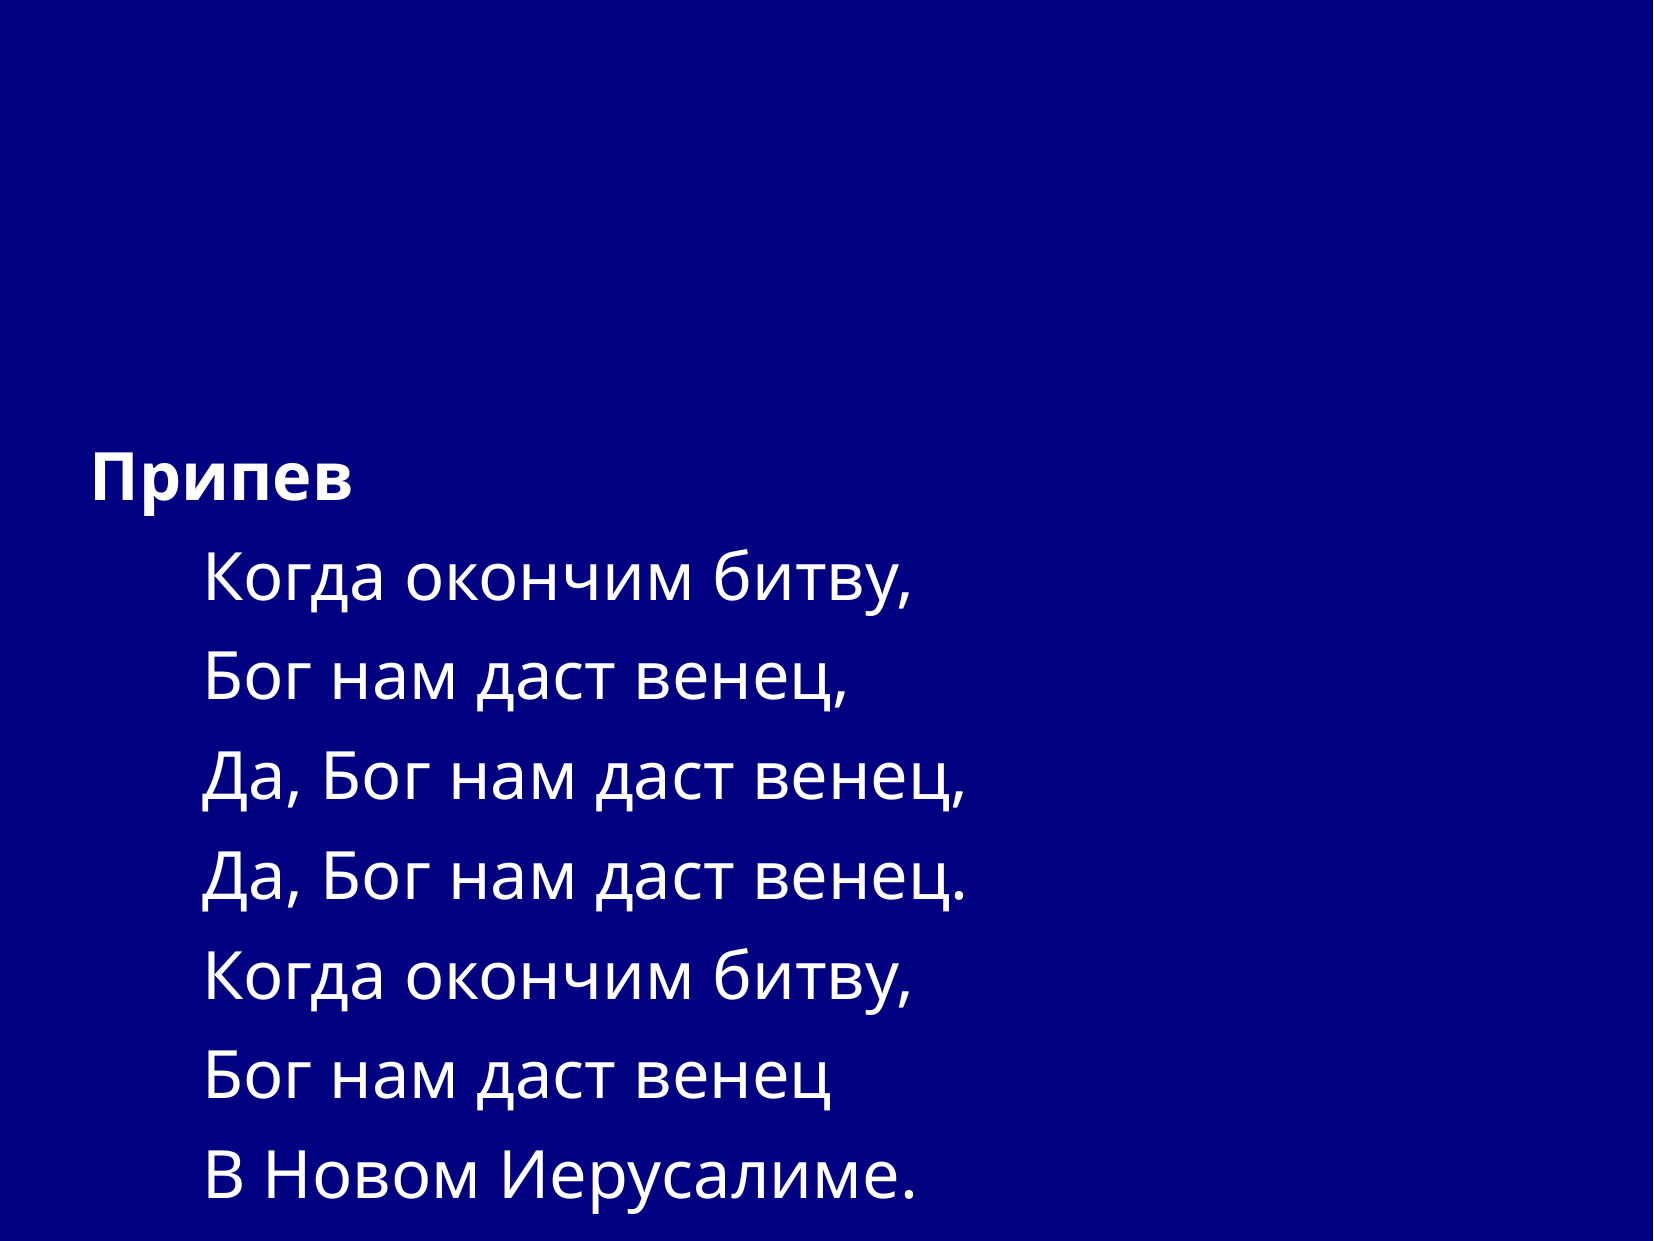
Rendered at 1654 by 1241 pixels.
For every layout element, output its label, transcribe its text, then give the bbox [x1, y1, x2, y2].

text_box Припев Когда окончим битву, Бог нам даст венец, Да, Бог нам даст венец, Да, Бог нам даст венец. Когда окончим битву, Бог нам даст венец В Новом Иерусалиме. [75, 412, 1576, 1163]
